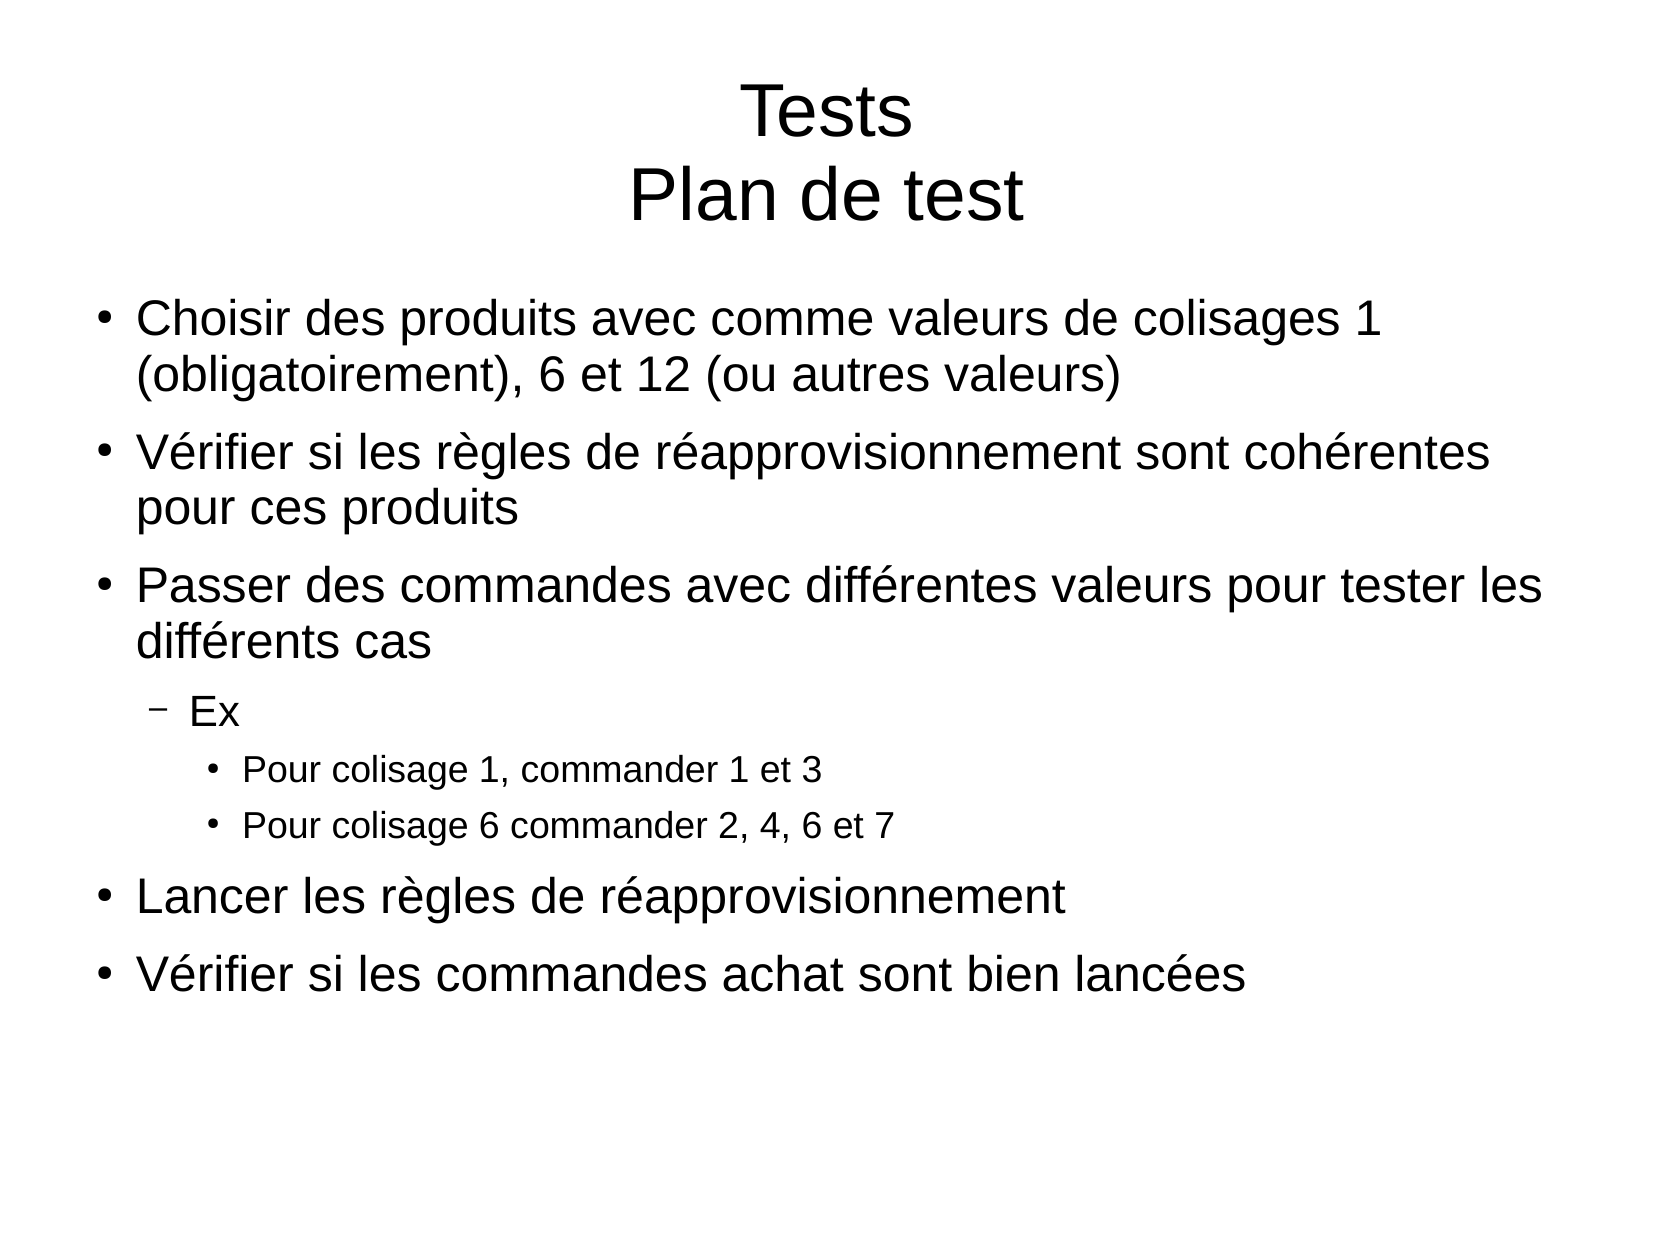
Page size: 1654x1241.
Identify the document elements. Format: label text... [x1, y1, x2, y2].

list Choisir des produits avec comme valeurs de colisages 1 (obligatoirement), 6 et 12 (ou autres valeurs) Vérifier si les règles de réapprovisionnement sont cohérentes pour ces produits Passer des commandes avec différentes valeurs pour tester les différents cas Ex Pour colisage 1, commander 1 et 3 Pour colisage 6 commander 2, 4, 6 et 7 Lancer les règles de réapprovisionnement Vérifier si les commandes achat sont bien lancées [82, 290, 1571, 1010]
title Tests Plan de test [82, 49, 1571, 257]
